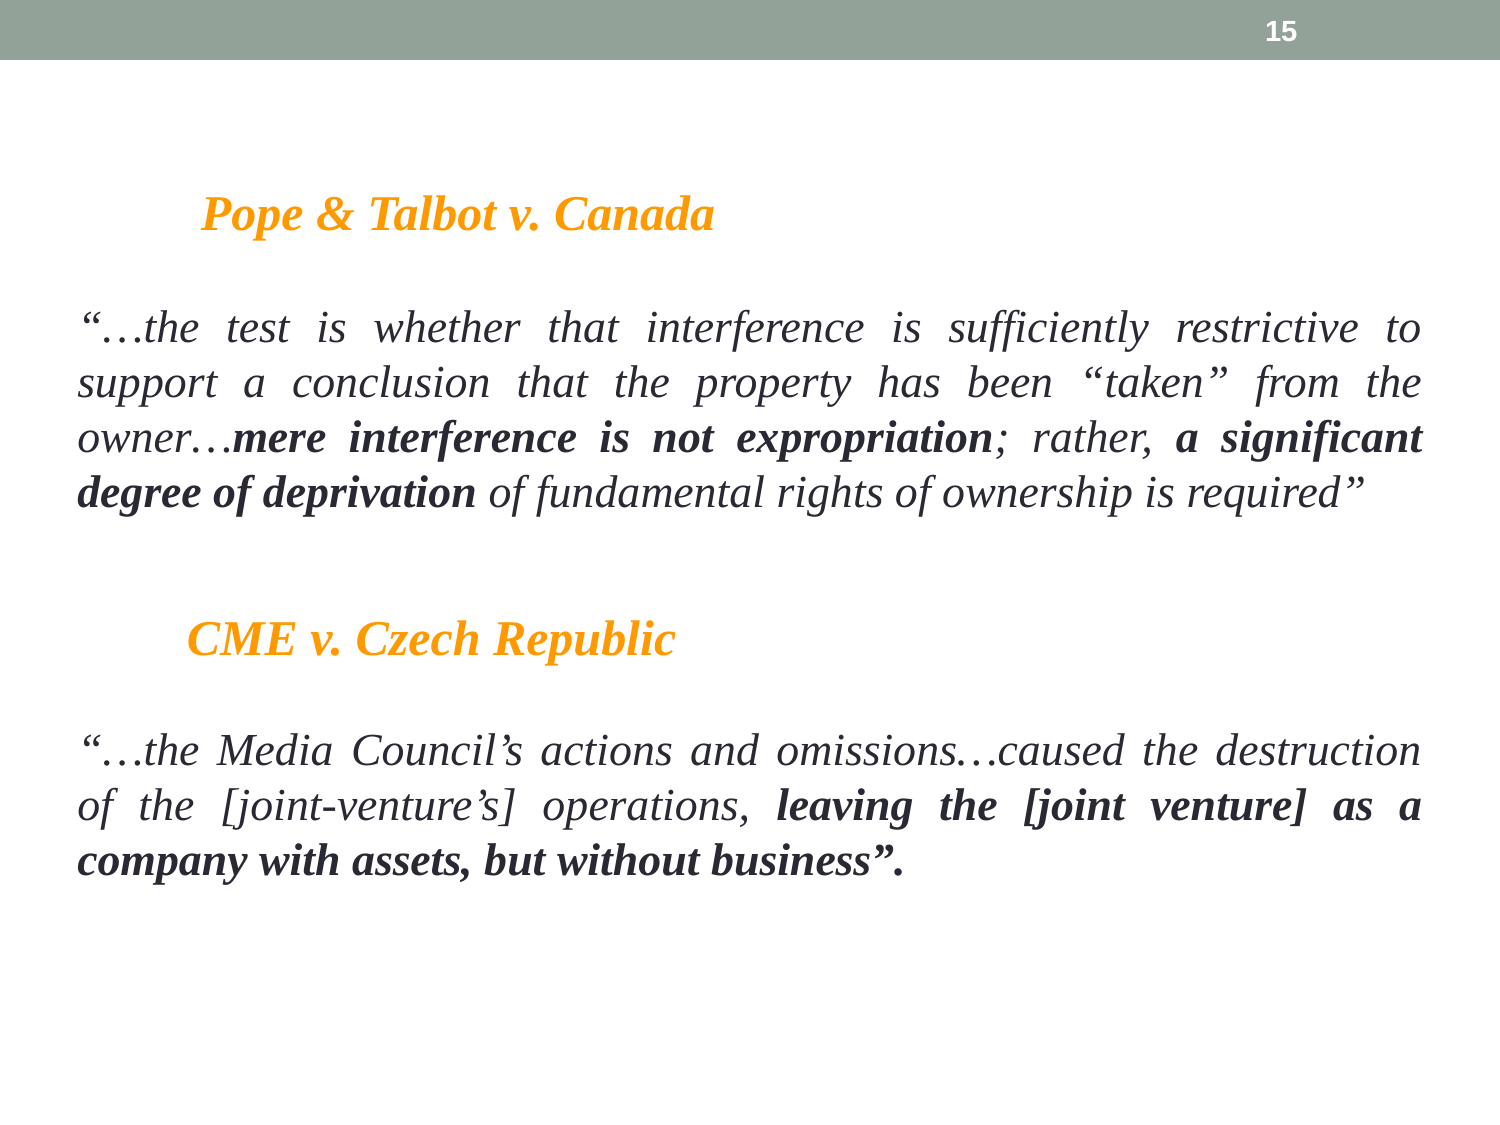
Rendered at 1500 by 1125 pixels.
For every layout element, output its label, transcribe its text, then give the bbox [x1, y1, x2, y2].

text_box CME v. Czech Republic [172, 597, 692, 673]
text_box “…the Media Council’s actions and omissions…caused the destruction of the [joint-venture’s] operations, leaving the [joint venture] as a company with assets, but without business”. [62, 712, 1438, 948]
text_box “…the test is whether that interference is sufficiently restrictive to support a conclusion that the property has been “taken” from the owner…mere interference is not expropriation; rather, a significant degree of deprivation of fundamental rights of ownership is required” [62, 289, 1438, 524]
text_box Pope & Talbot v. Canada [186, 172, 731, 248]
slide_number <編號> [1250, 3, 1425, 57]
